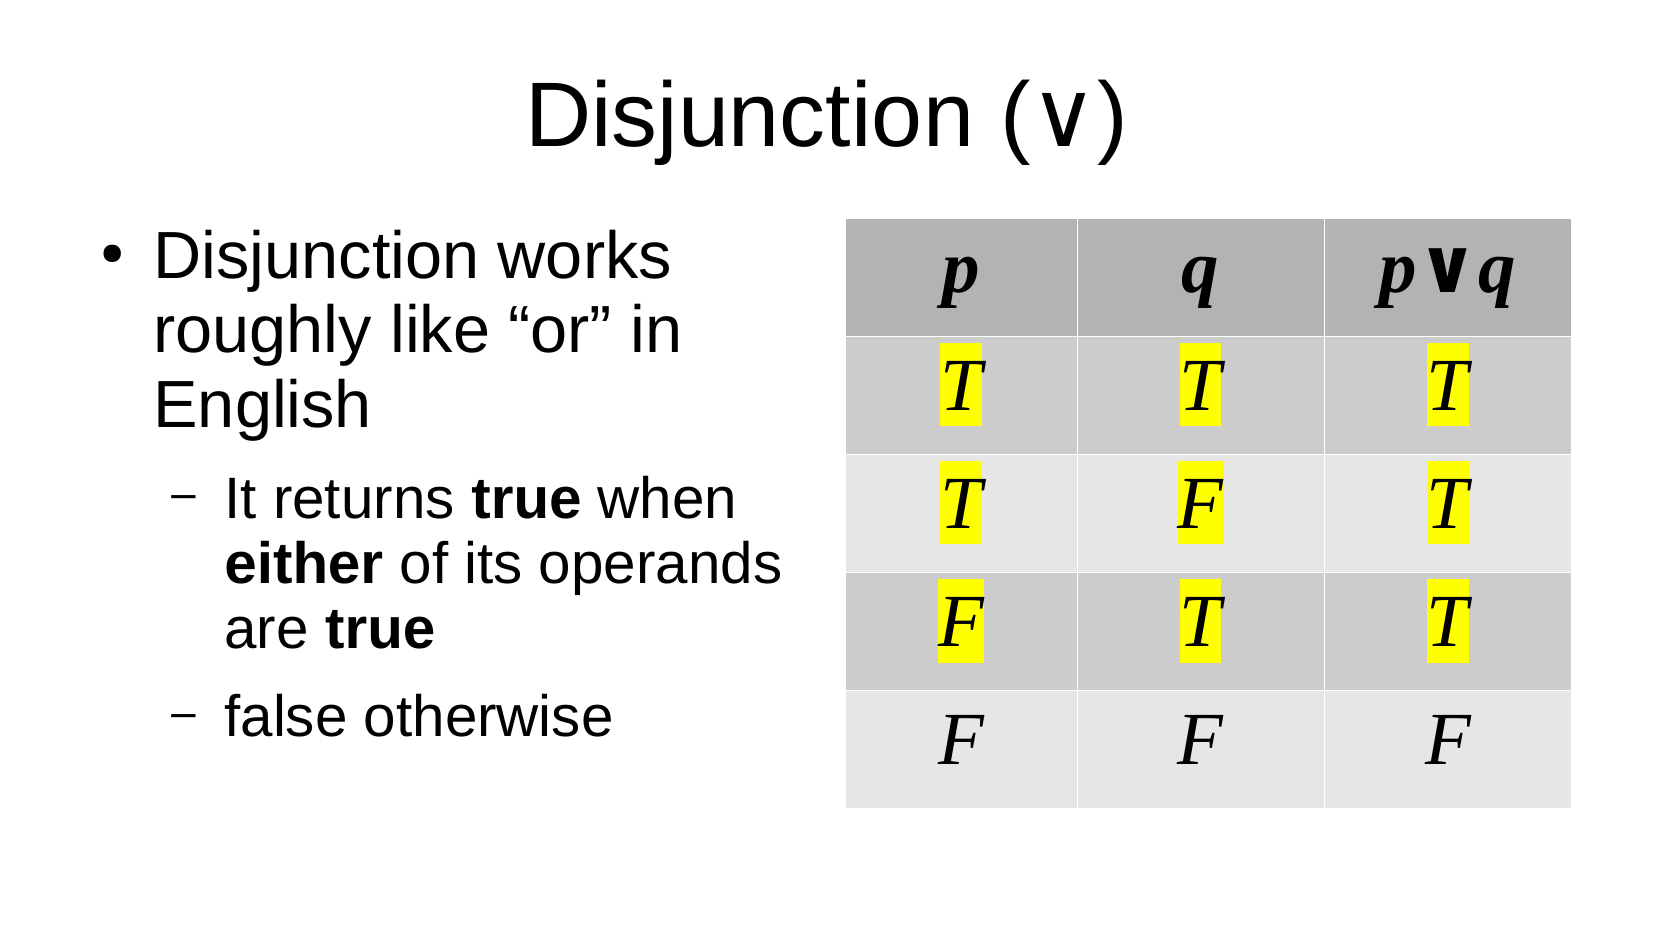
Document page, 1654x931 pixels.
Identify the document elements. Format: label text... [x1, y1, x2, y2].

table_cell T [1078, 573, 1324, 690]
table_cell F [846, 691, 1077, 808]
list Disjunction works roughly like “or” in English It returns true when either of its operands are true false otherwise [82, 217, 809, 758]
table_cell T [1078, 337, 1324, 454]
title Disjunction (∨) [82, 37, 1571, 193]
table_cell T [846, 455, 1077, 572]
table_cell T [1325, 455, 1571, 572]
table_cell T [1325, 337, 1571, 454]
table_cell F [1078, 455, 1324, 572]
table_cell T [846, 337, 1077, 454]
table_cell F [1325, 691, 1571, 808]
table_cell T [1325, 573, 1571, 690]
table_cell F [846, 573, 1077, 690]
table_header p∨q [1325, 219, 1571, 336]
table_header p [846, 219, 1077, 336]
table_header q [1078, 219, 1324, 336]
table_cell F [1078, 691, 1324, 808]
